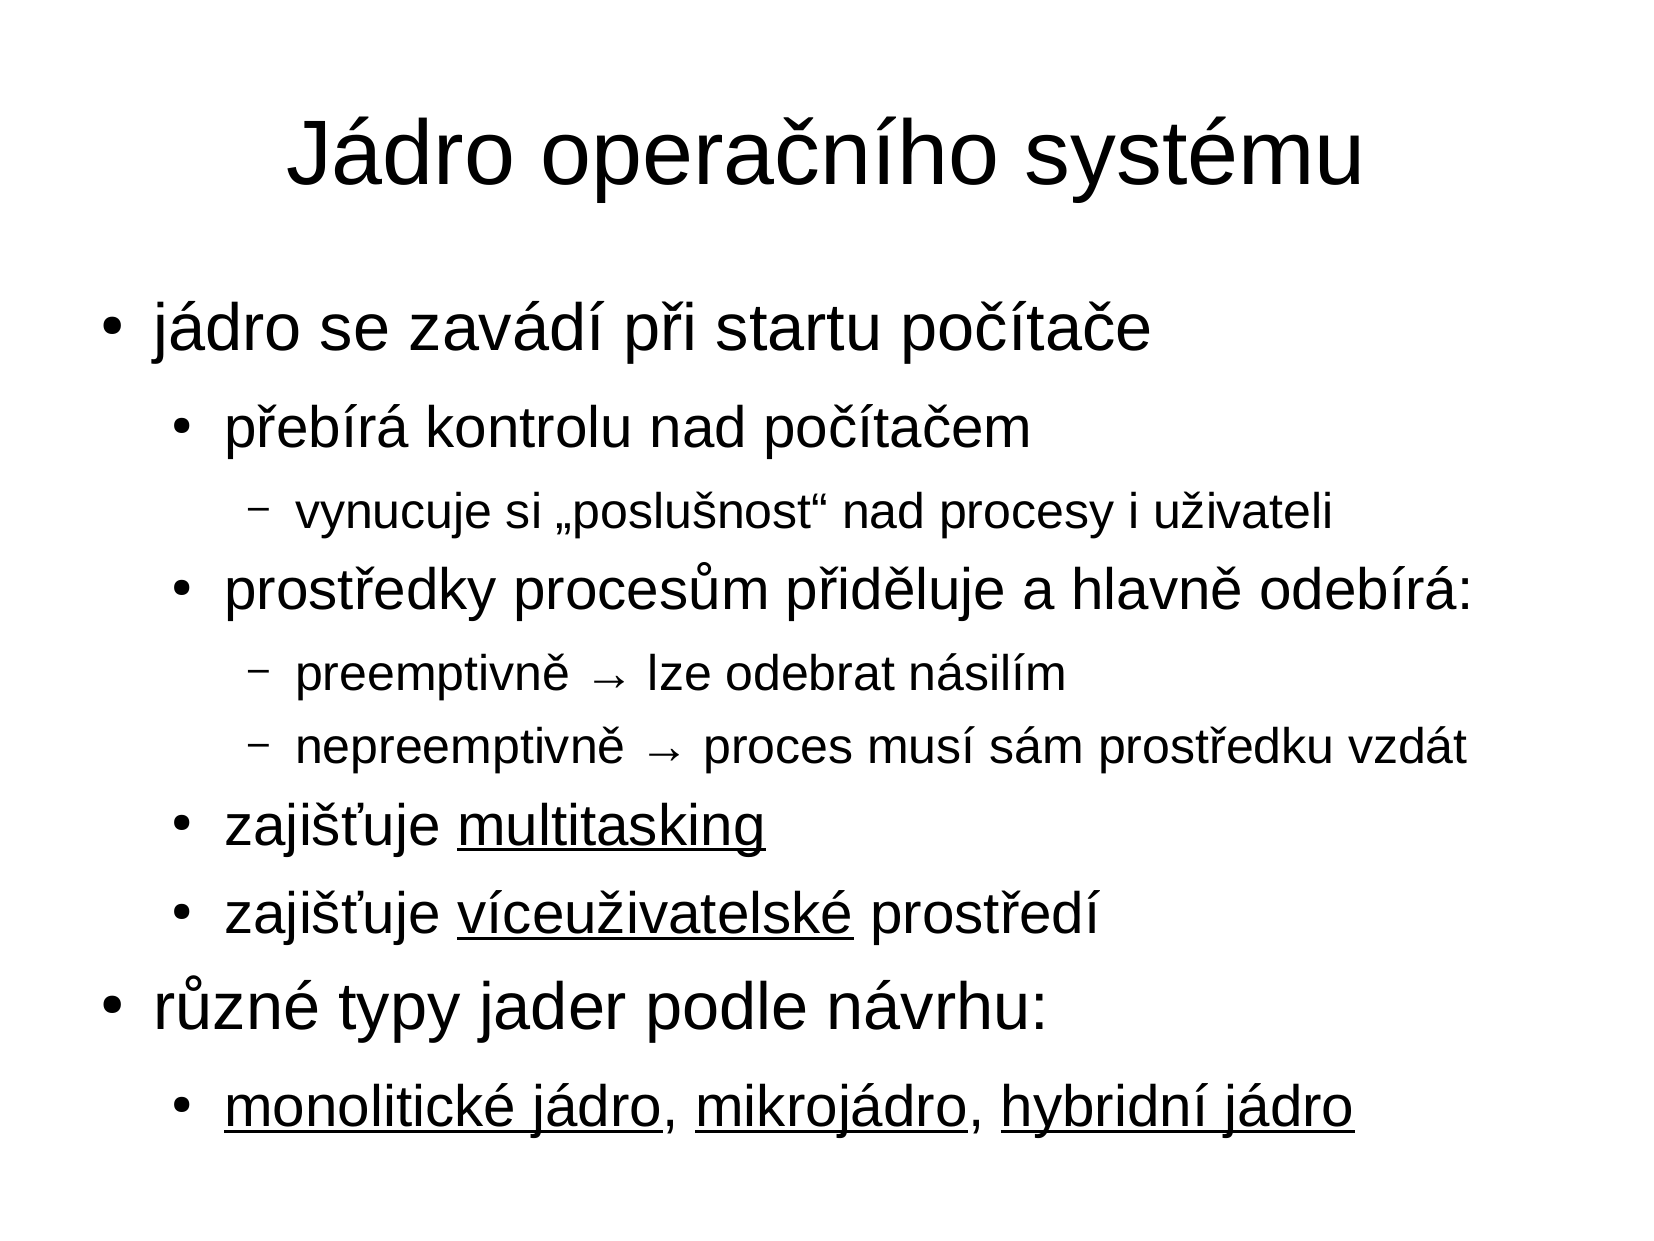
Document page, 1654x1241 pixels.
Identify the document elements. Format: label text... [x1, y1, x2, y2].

list jádro se zavádí při startu počítače přebírá kontrolu nad počítačem vynucuje si „poslušnost“ nad procesy i uživateli prostředky procesům přiděluje a hlavně odebírá: preemptivně → lze odebrat násilím nepreemptivně → proces musí sám prostředku vzdát zajišťuje multitasking zajišťuje víceuživatelské prostředí různé typy jader podle návrhu: monolitické jádro, mikrojádro, hybridní jádro [82, 290, 1571, 1138]
title Jádro operačního systému [82, 56, 1571, 250]
